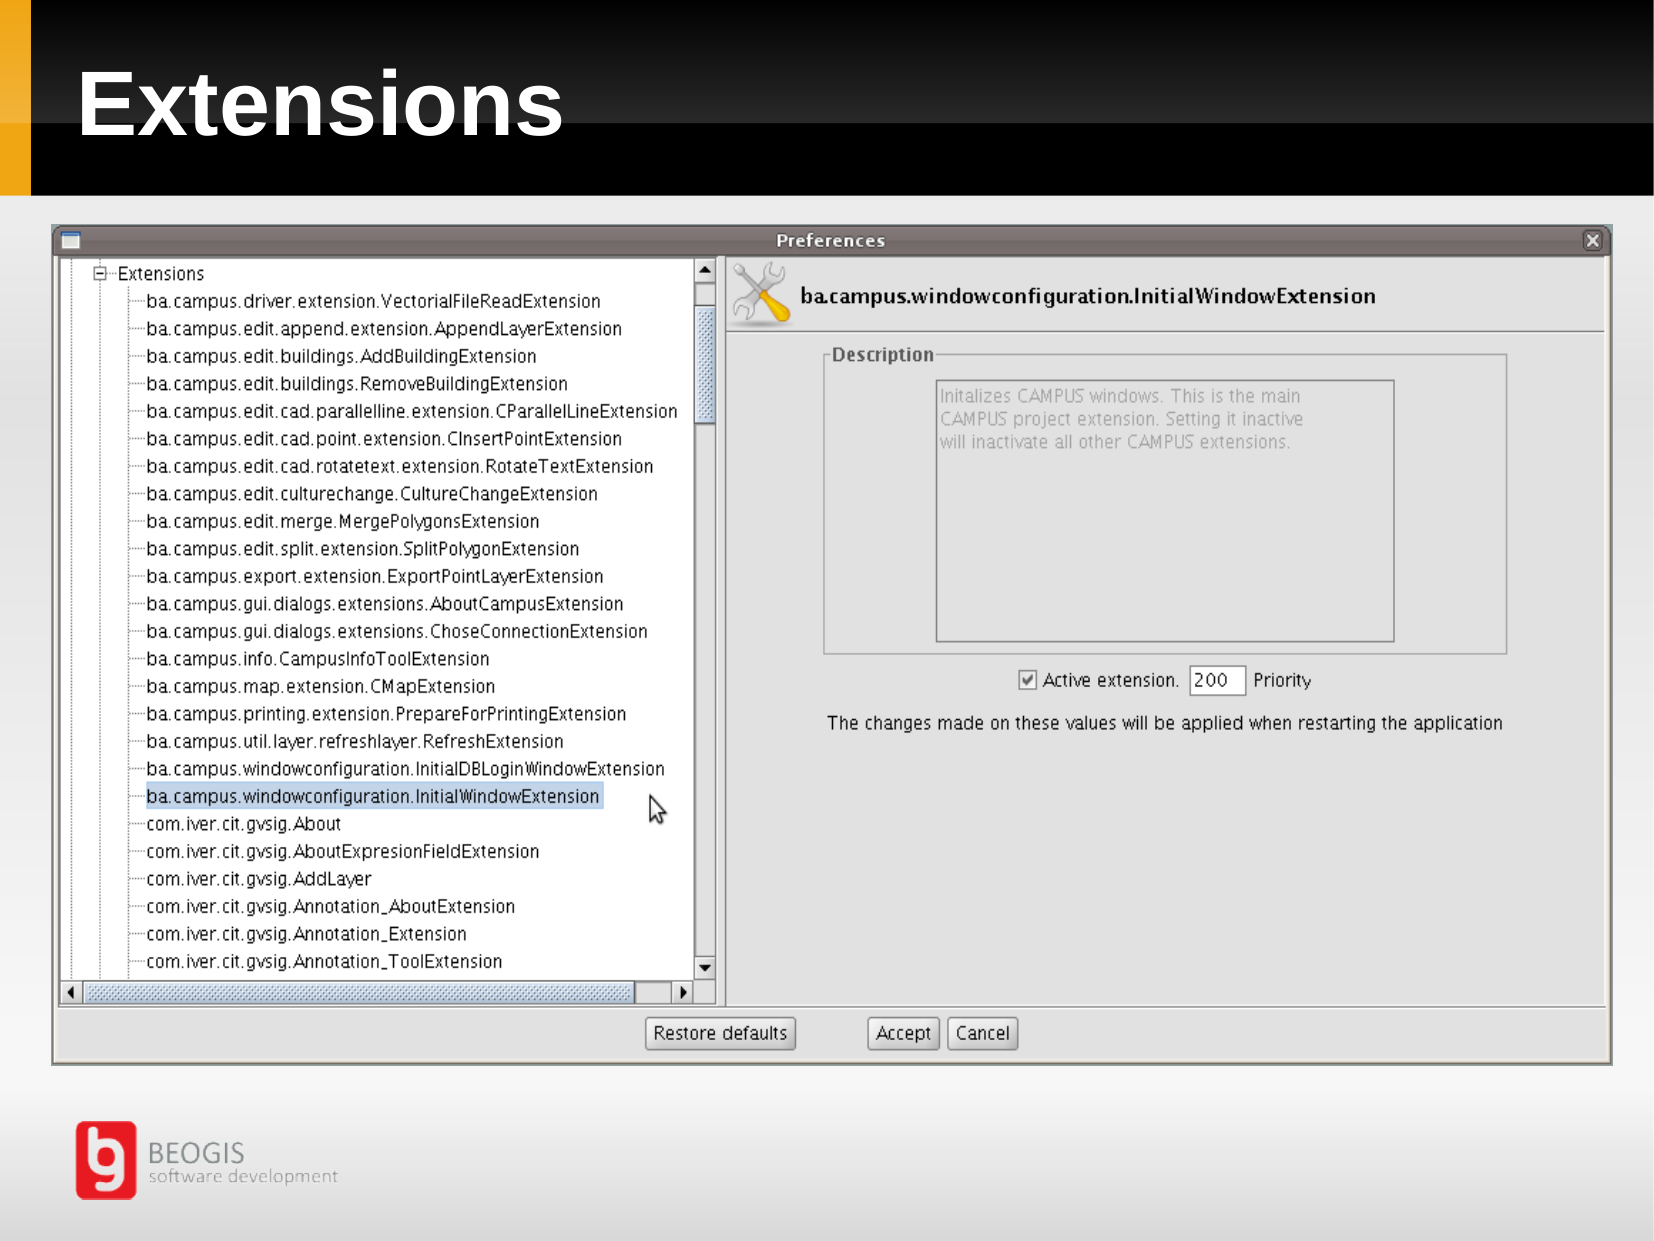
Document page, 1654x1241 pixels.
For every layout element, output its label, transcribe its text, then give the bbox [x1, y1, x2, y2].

title Extensions [76, 7, 1565, 200]
picture [0, 0, 1654, 1241]
